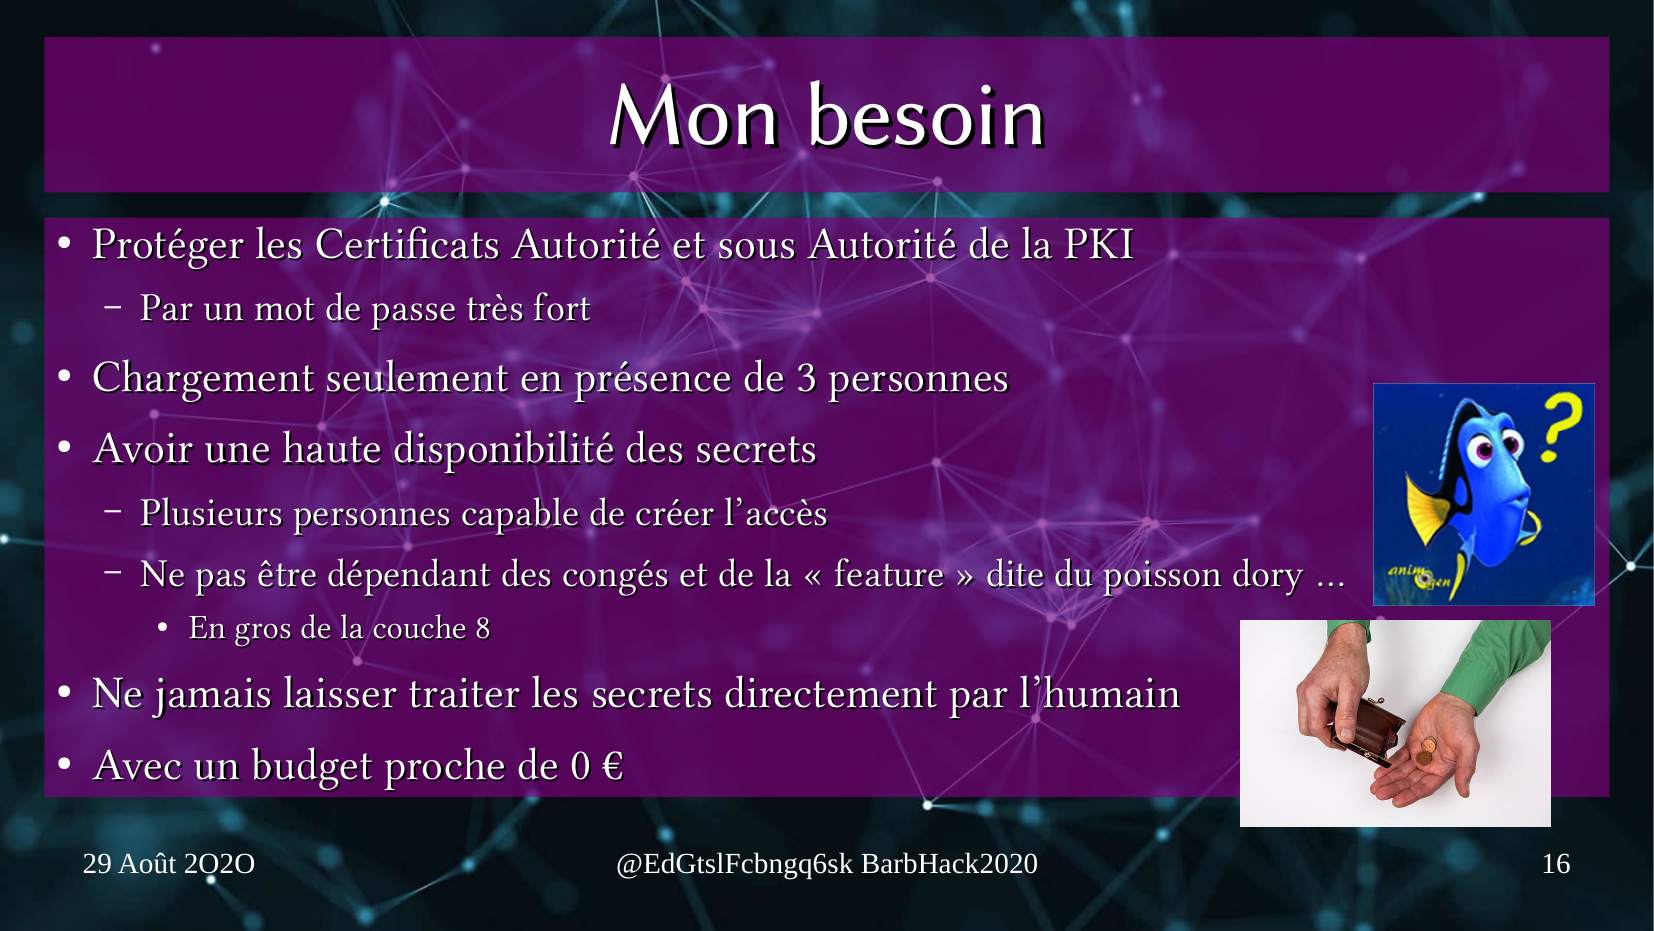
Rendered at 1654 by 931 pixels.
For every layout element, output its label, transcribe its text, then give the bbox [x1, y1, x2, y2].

picture [0, 0, 1654, 931]
list Protéger les Certificats Autorité et sous Autorité de la PKI Par un mot de passe très fort Chargement seulement en présence de 3 personnes Avoir une haute disponibilité des secrets Plusieurs personnes capable de créer l’accès Ne pas être dépendant des congés et de la « feature » dite du poisson dory … En gros de la couche 8 Ne jamais laisser traiter les secrets directement par l’humain Avec un budget proche de 0 € [44, 217, 1610, 798]
title Mon besoin [44, 37, 1610, 193]
